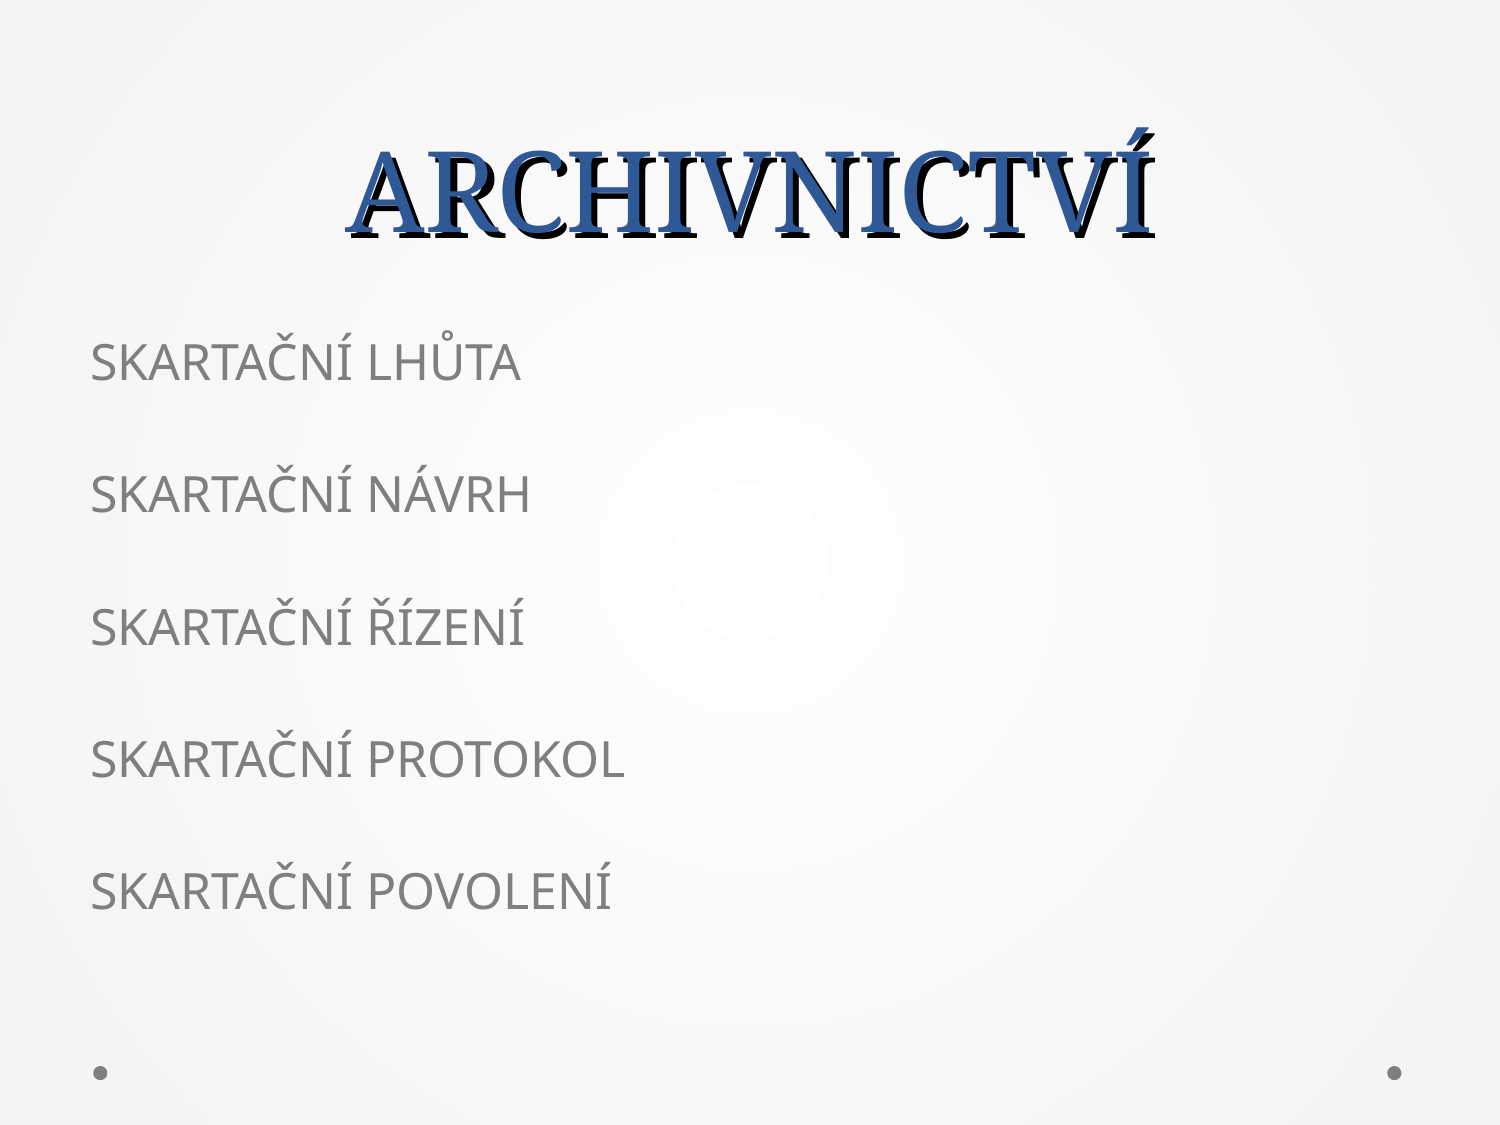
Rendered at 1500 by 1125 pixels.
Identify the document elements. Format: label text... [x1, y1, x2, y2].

list SKARTAČNÍ LHŮTA SKARTAČNÍ NÁVRH SKARTAČNÍ ŘÍZENÍ SKARTAČNÍ PROTOKOL SKARTAČNÍ POVOLENÍ [75, 262, 1426, 1005]
title ARCHIVNICTVÍ [75, 0, 1426, 262]
